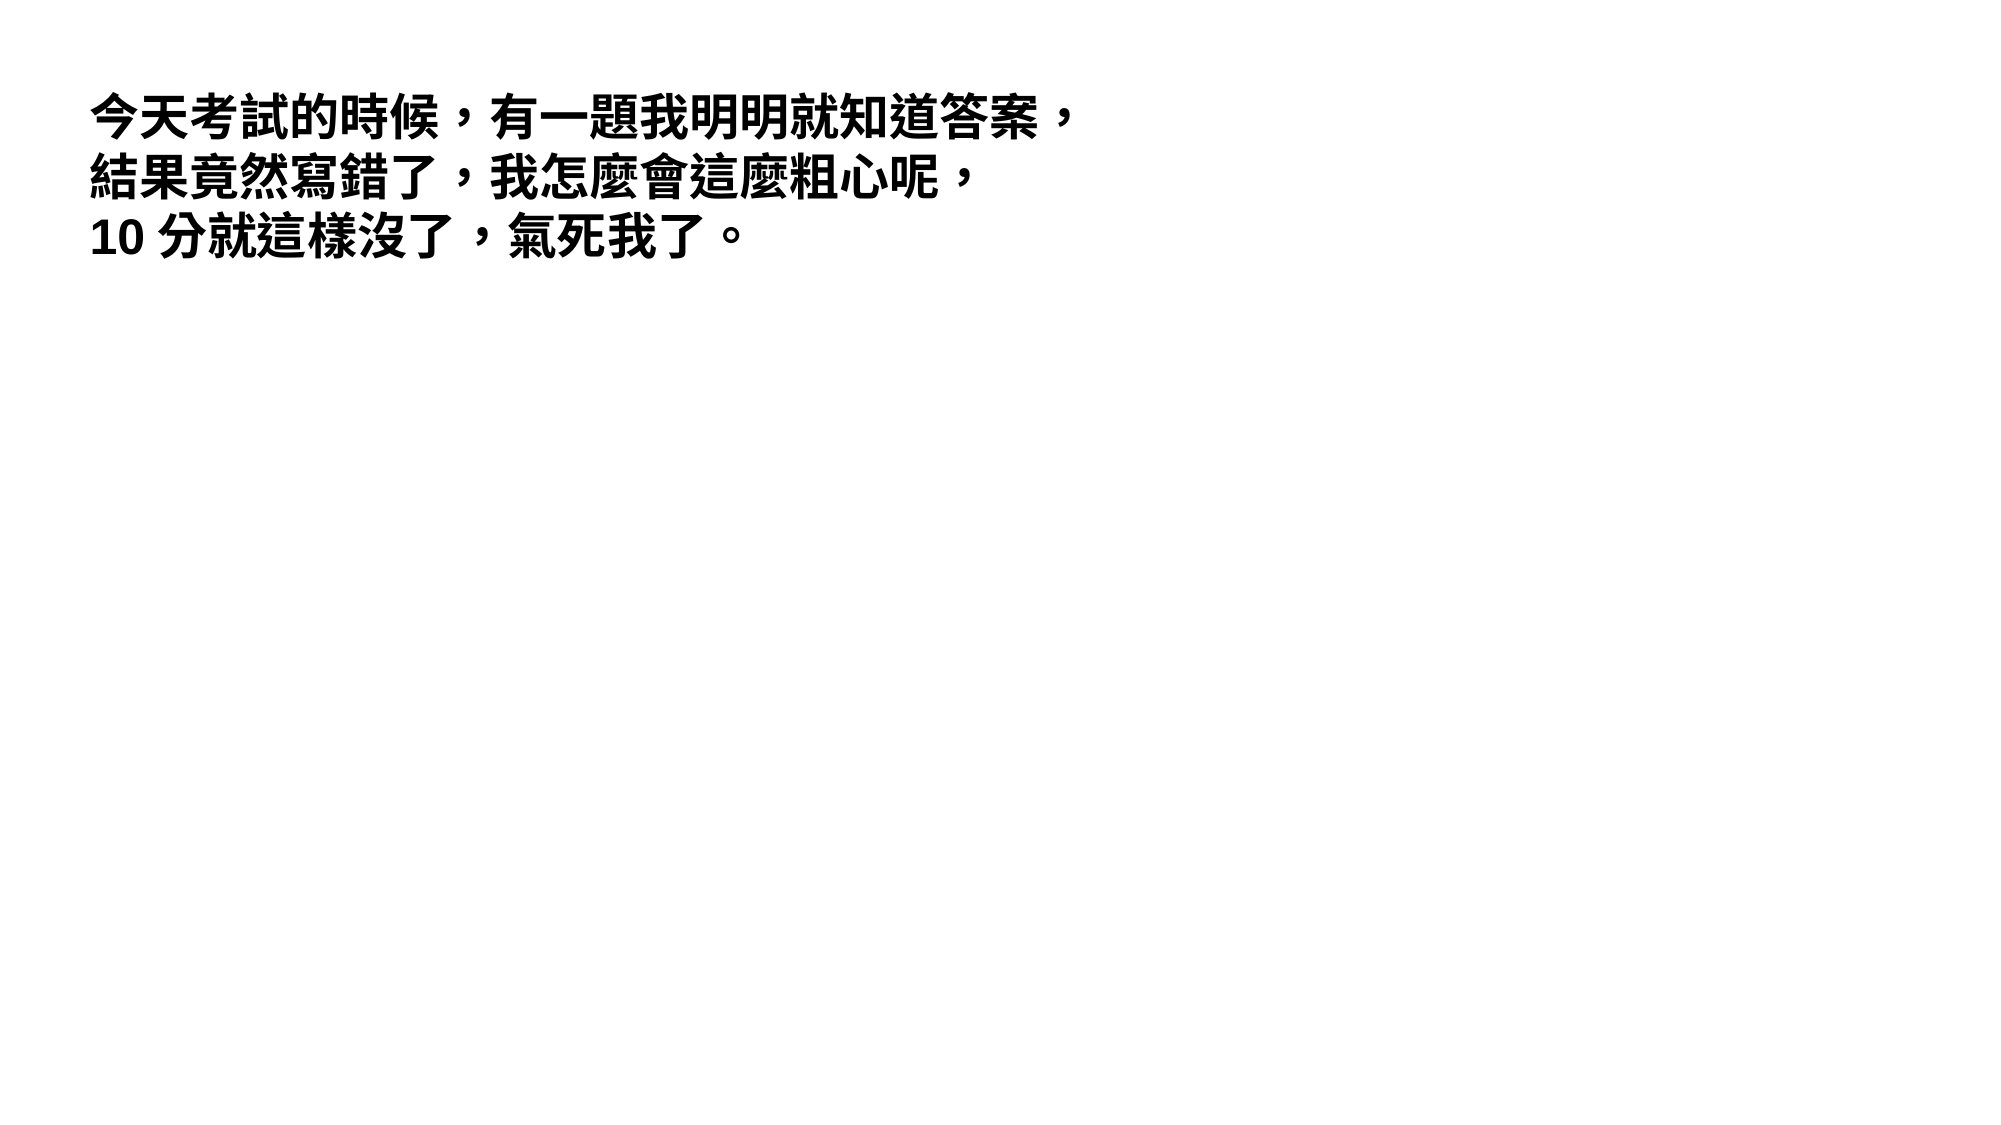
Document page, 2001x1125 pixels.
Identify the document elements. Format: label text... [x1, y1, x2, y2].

text_box 今天考試的時候，有一題我明明就知道答案，結果竟然寫錯了，我怎麼會這麼粗心呢， 10分就這樣沒了，氣死我了。 [75, 78, 1075, 273]
